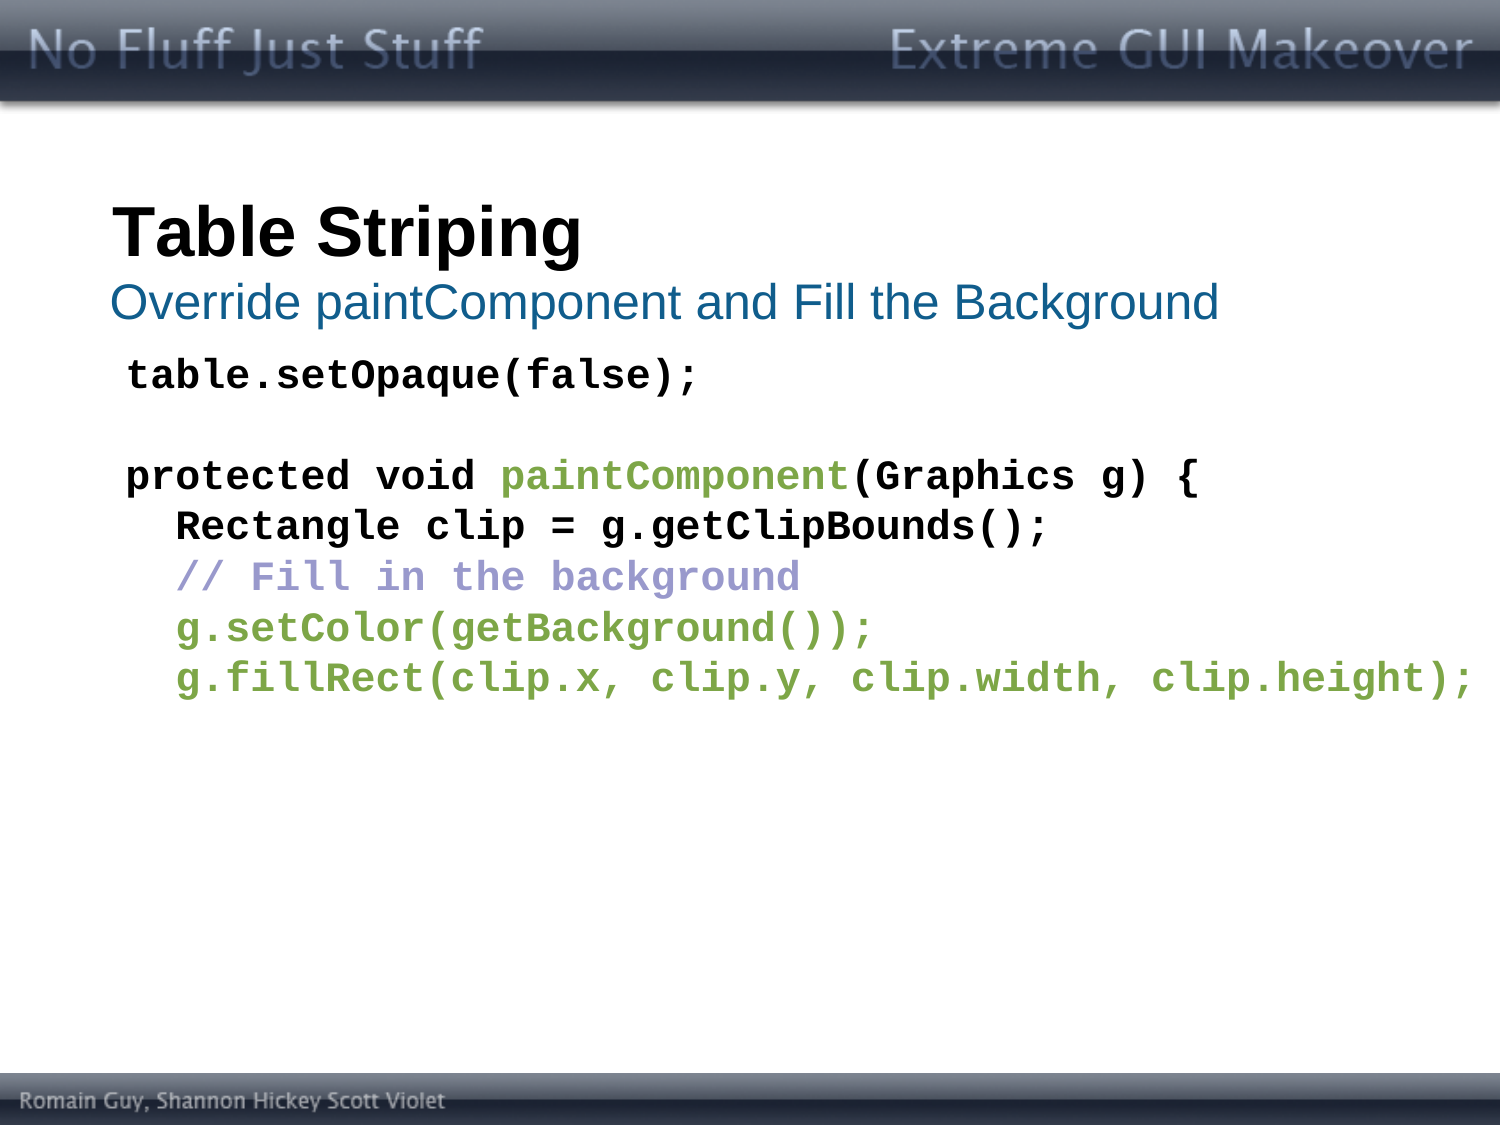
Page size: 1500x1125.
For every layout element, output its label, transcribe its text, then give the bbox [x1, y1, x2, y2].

picture [0, 1073, 1500, 1125]
text_box table.setOpaque(false); protected void paintComponent(Graphics g) { Rectangle clip = g.getClipBounds(); // Fill in the background g.setColor(getBackground()); g.fillRect(clip.x, clip.y, clip.width, clip.height); [125, 350, 1500, 756]
title Table Striping [112, 119, 1417, 271]
text_box Override paintComponent and Fill the Background [101, 262, 1377, 352]
picture [0, 0, 1500, 114]
